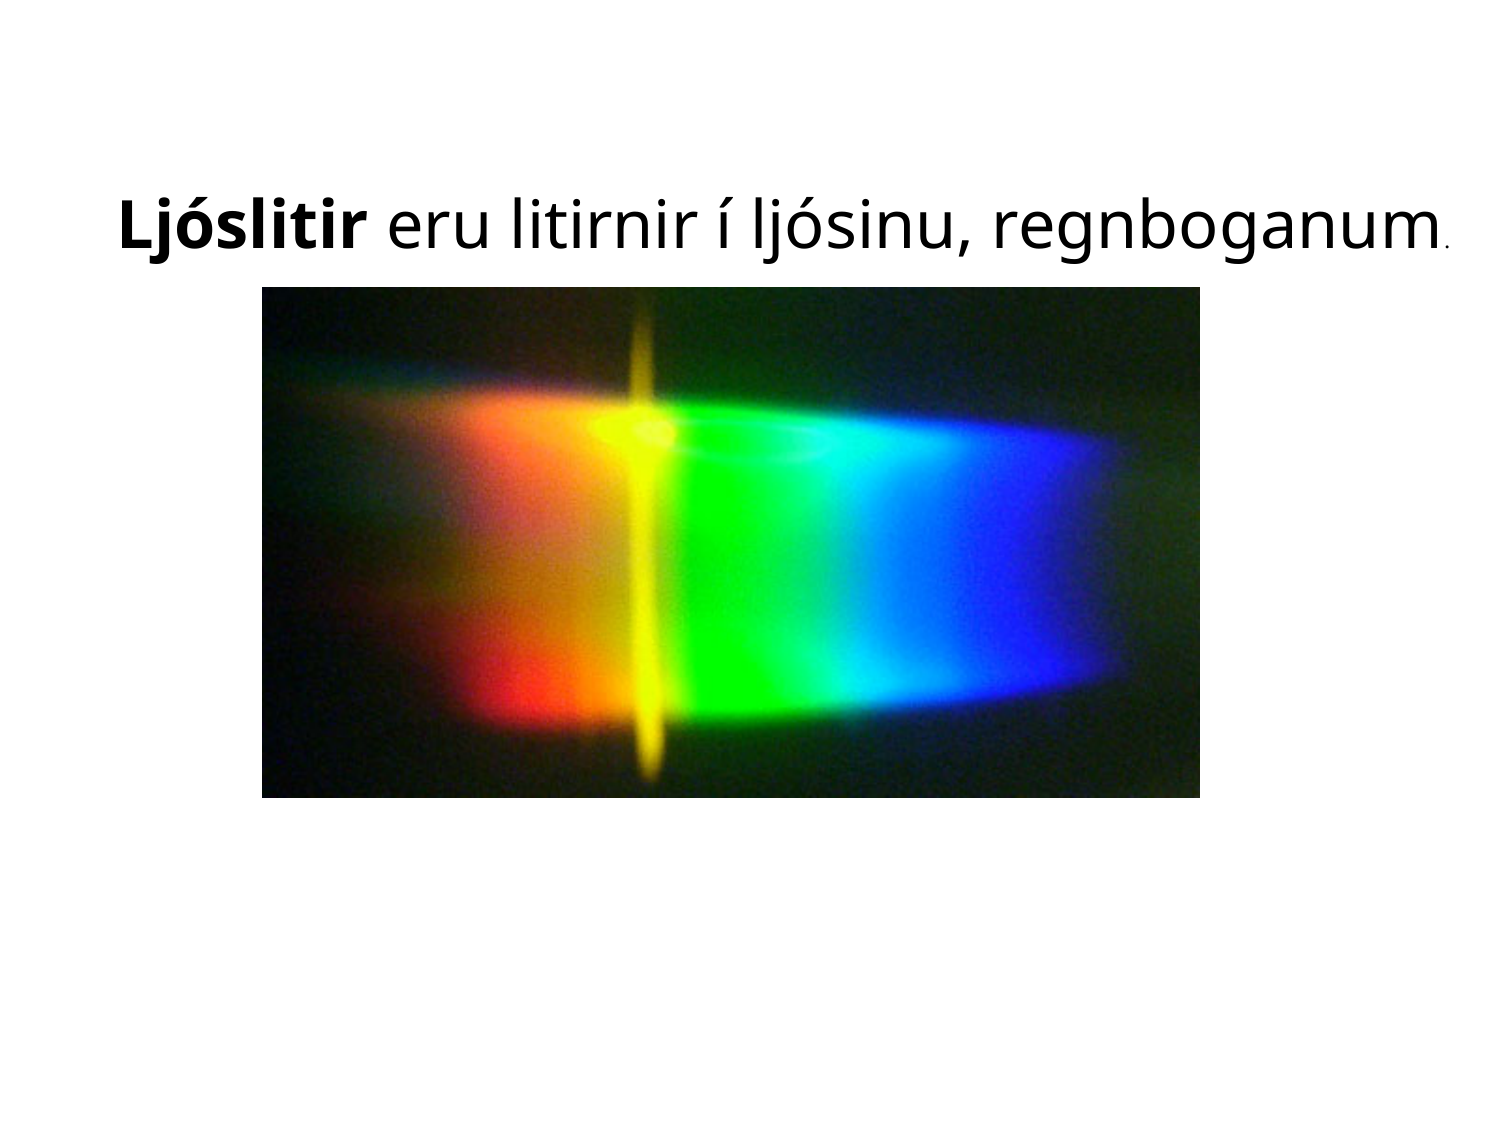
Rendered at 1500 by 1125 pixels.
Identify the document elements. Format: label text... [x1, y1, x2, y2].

text_box Ljóslitir eru litirnir í ljósinu, regnboganum. [49, 174, 1500, 330]
picture [262, 287, 1200, 798]
